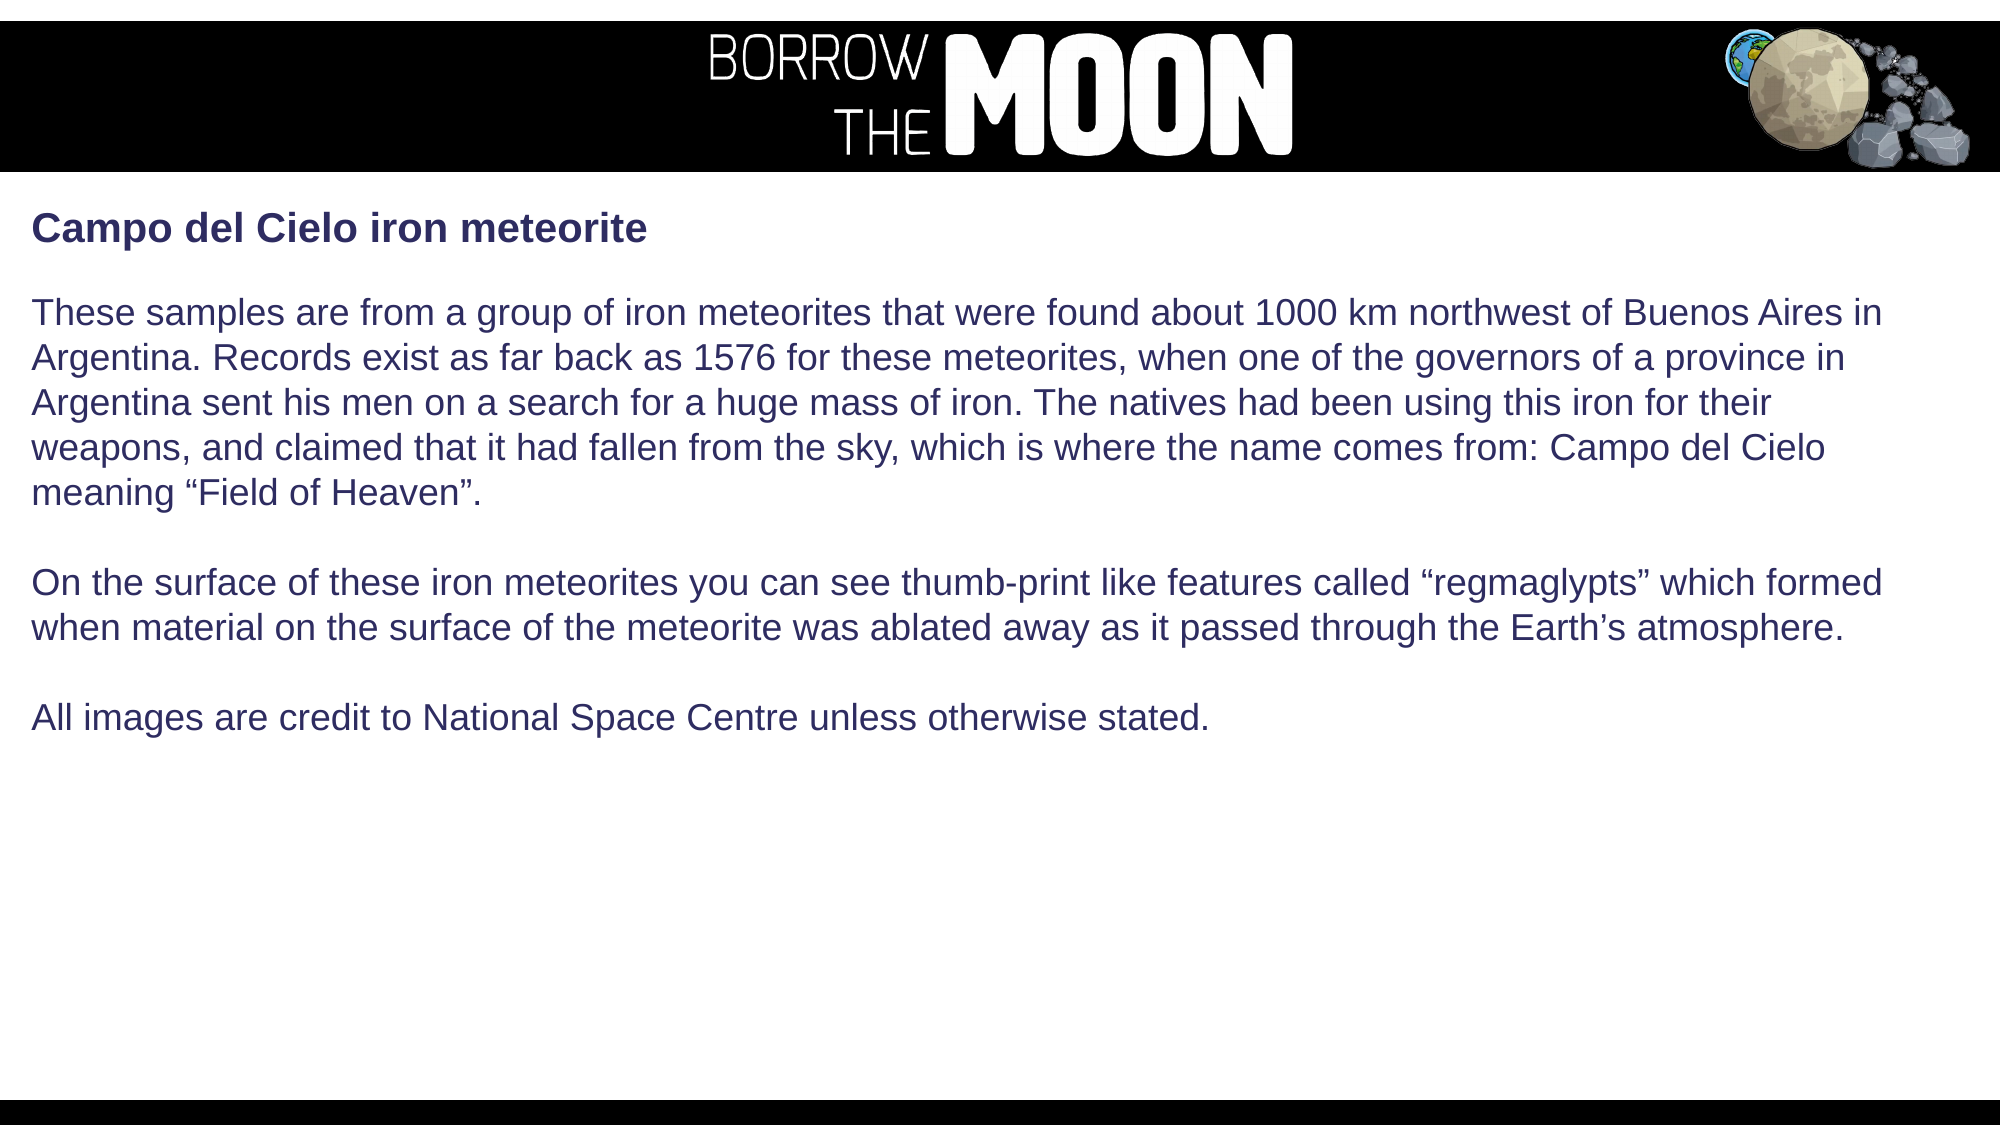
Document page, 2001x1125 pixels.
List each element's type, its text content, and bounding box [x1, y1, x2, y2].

text_box Campo del Cielo iron meteorite These samples are from a group of iron meteorites that were found about 1000 km northwest of Buenos Aires in Argentina. Records exist as far back as 1576 for these meteorites, when one of the governors of a province in Argentina sent his men on a search for a huge mass of iron. The natives had been using this iron for their weapons, and claimed that it had fallen from the sky, which is where the name comes from: Campo del Cielo meaning “Field of Heaven”. On the surface of these iron meteorites you can see thumb-print like features called “regmaglypts” which formed when material on the surface of the meteorite was ablated away as it passed through the Earth’s atmosphere. All images are credit to National Space Centre unless otherwise stated. [16, 193, 1944, 752]
